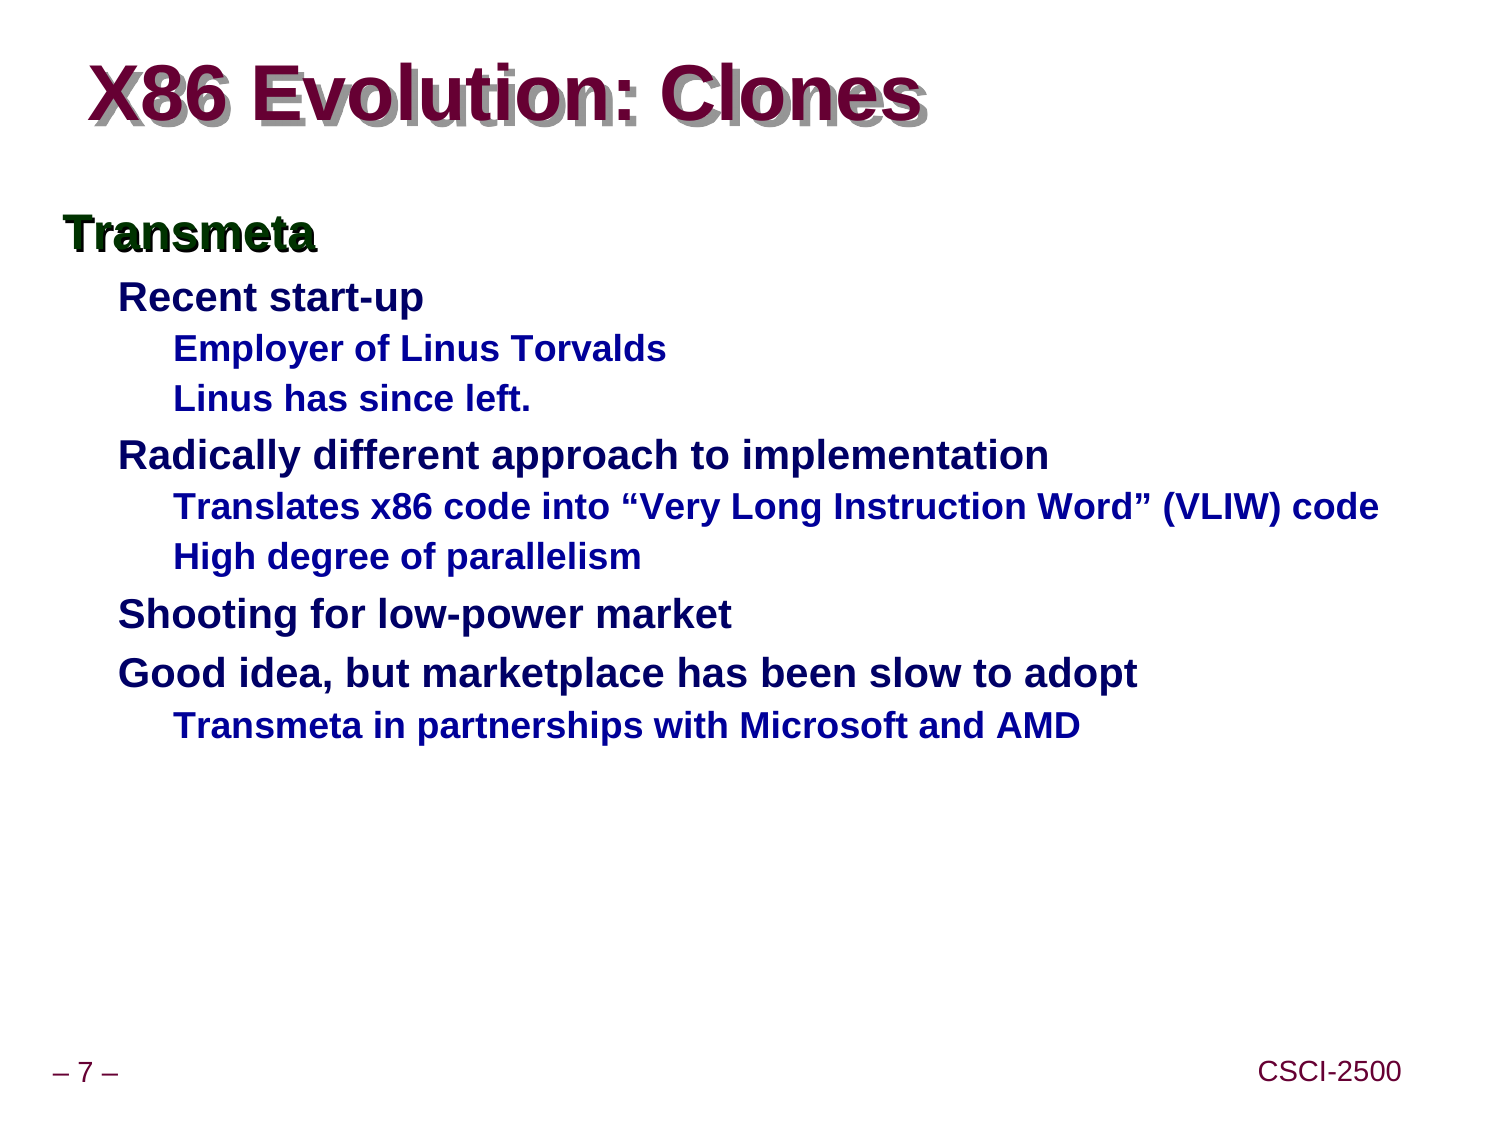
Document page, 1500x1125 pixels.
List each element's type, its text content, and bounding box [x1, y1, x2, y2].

title X86 Evolution: Clones [87, 45, 1157, 149]
list Transmeta Recent start-up Employer of Linus Torvalds Linus has since left. Radically different approach to implementation Translates x86 code into “Very Long Instruction Word” (VLIW) code High degree of parallelism Shooting for low-power market Good idea, but marketplace has been slow to adopt Transmeta in partnerships with Microsoft and AMD [47, 200, 1411, 1058]
